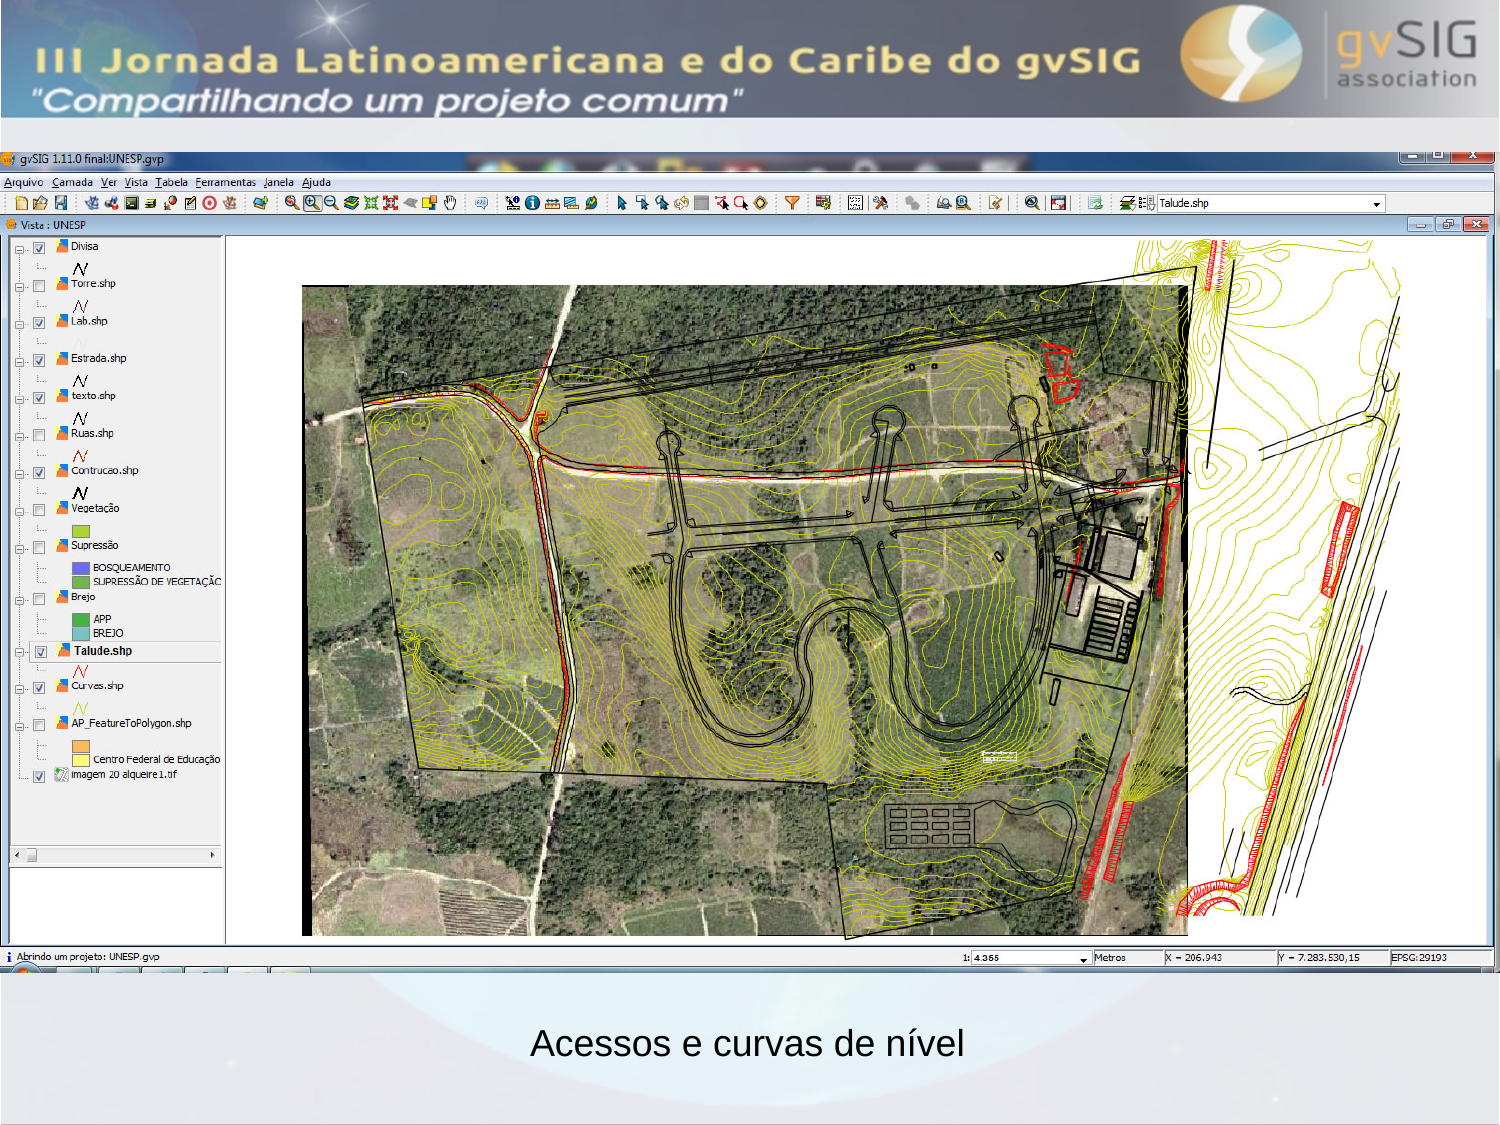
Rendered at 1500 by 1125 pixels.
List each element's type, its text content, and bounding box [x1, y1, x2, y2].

text_box Acessos e curvas de nível [515, 1011, 981, 1072]
picture [0, 0, 1500, 1125]
